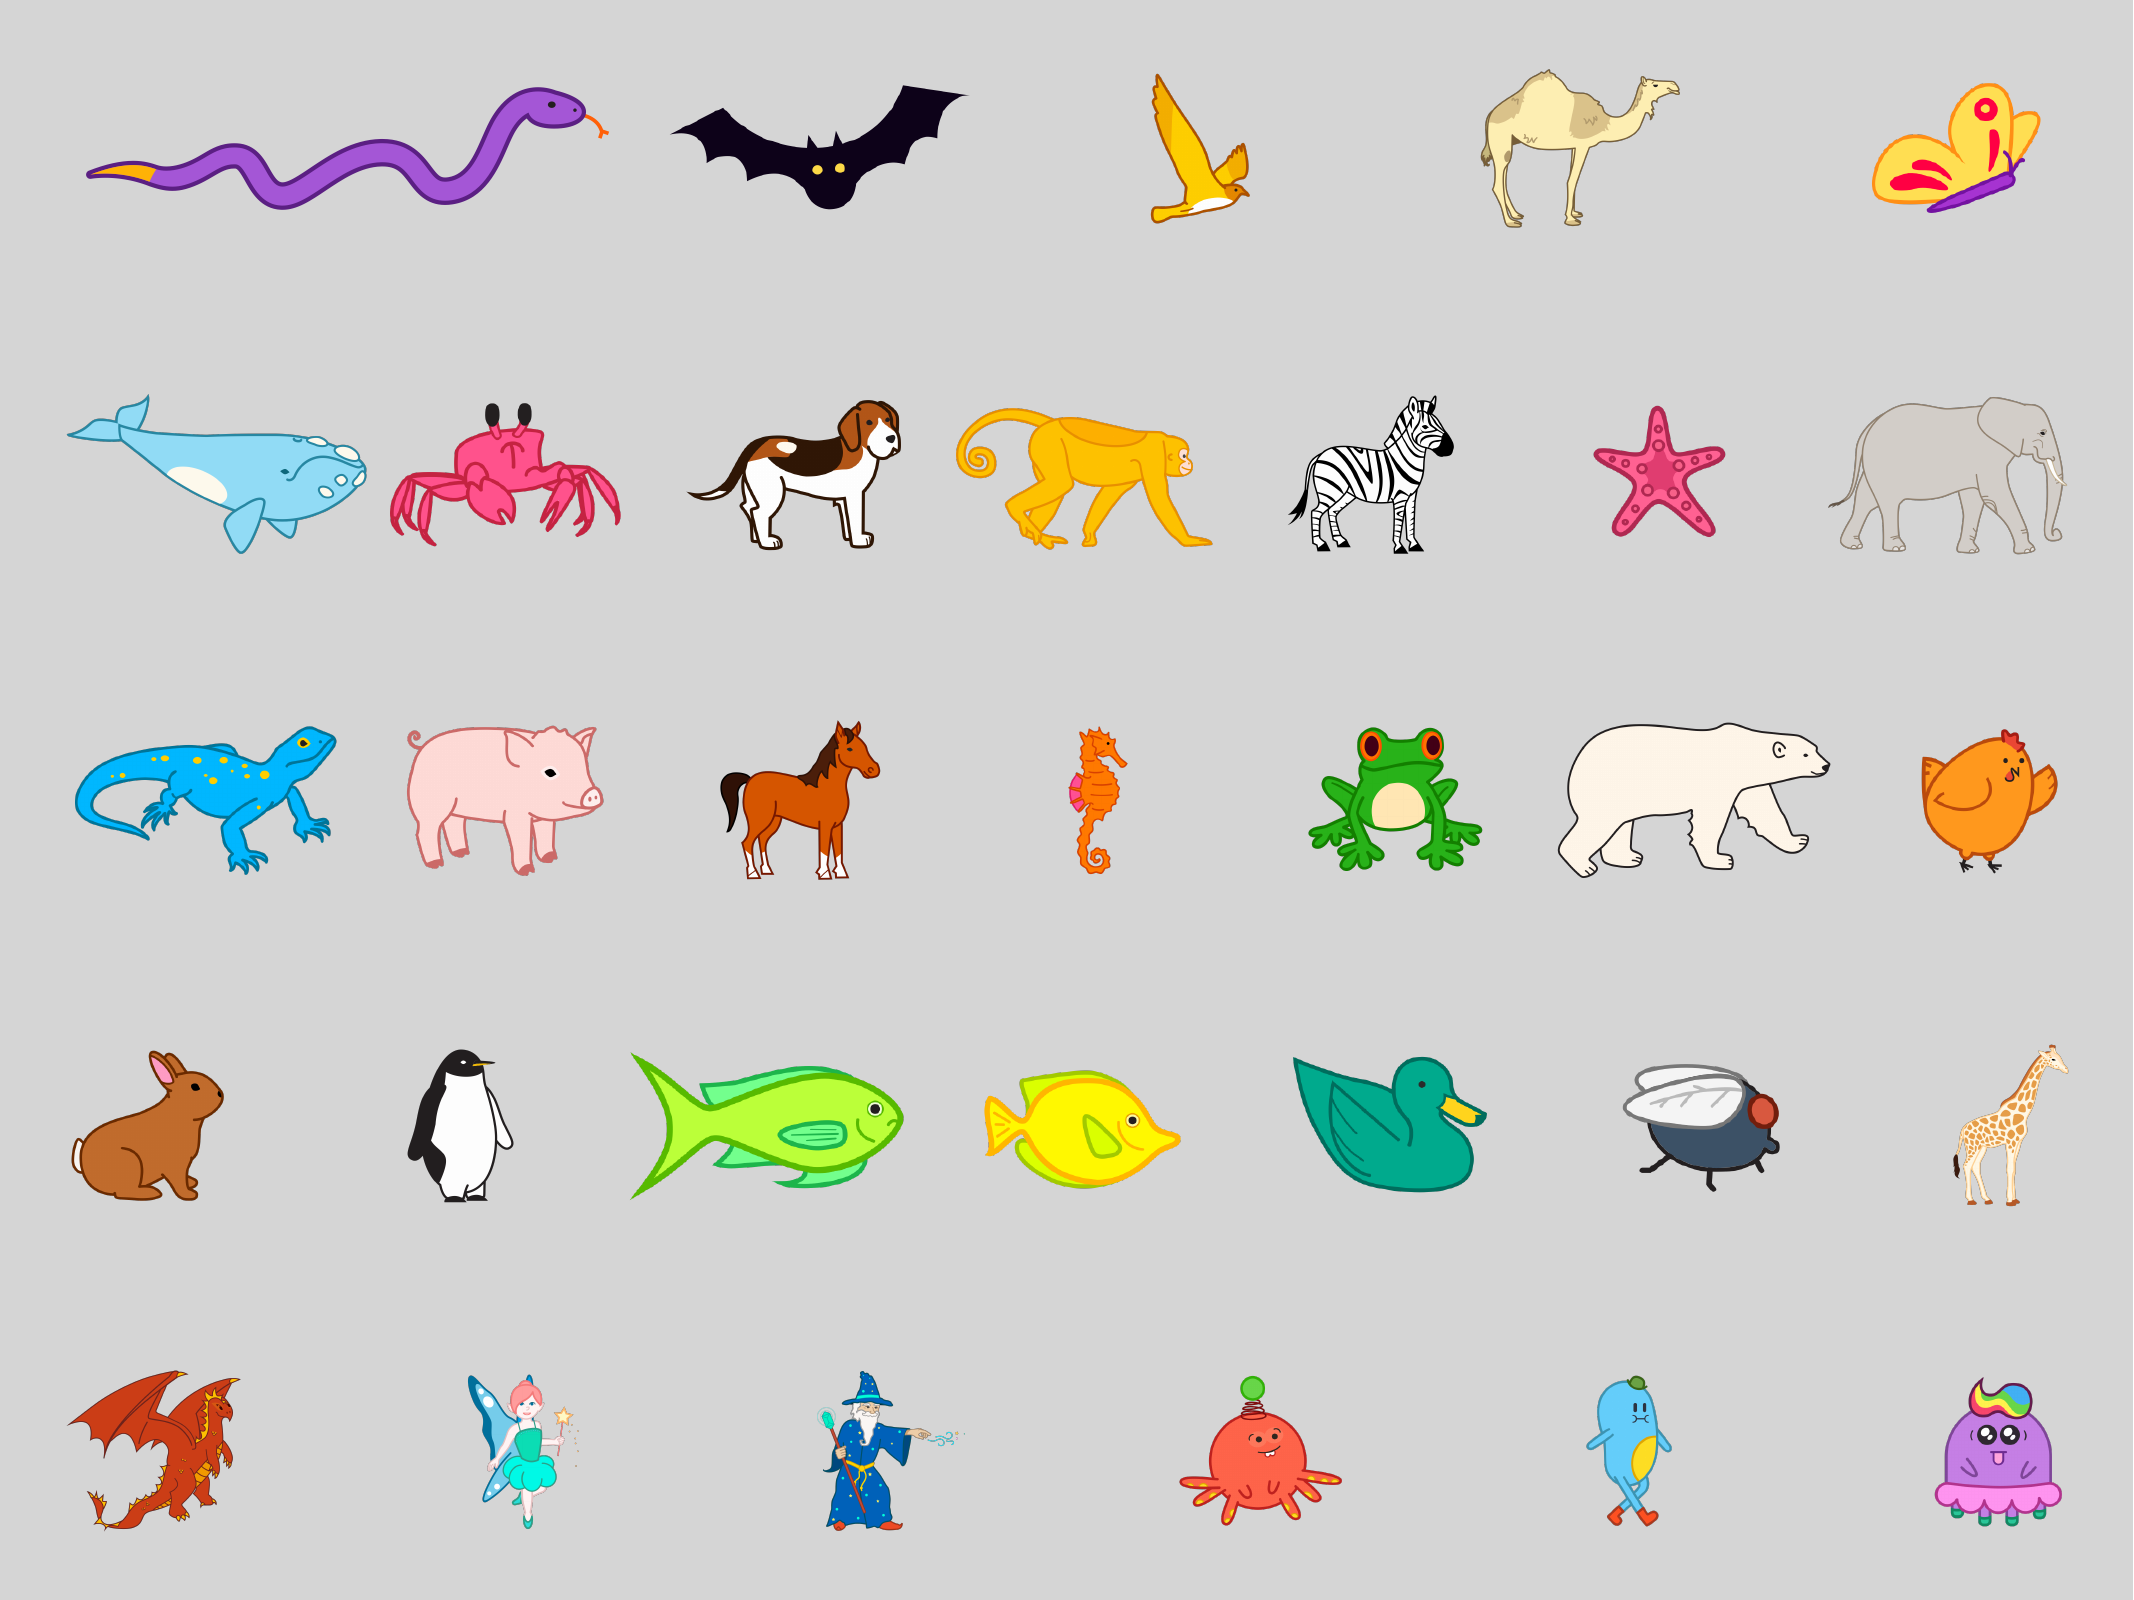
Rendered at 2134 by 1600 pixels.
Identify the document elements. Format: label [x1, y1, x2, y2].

picture [1170, 1367, 1350, 1535]
picture [63, 391, 372, 558]
picture [945, 391, 1220, 558]
picture [63, 65, 631, 233]
picture [1283, 391, 1459, 558]
picture [678, 391, 910, 558]
picture [620, 1042, 920, 1209]
picture [1824, 391, 2071, 558]
picture [1579, 1367, 1679, 1535]
picture [1925, 1367, 2071, 1535]
picture [1058, 716, 1137, 884]
picture [1476, 65, 1684, 233]
picture [1602, 1042, 1798, 1209]
picture [461, 1367, 584, 1535]
picture [813, 1367, 969, 1535]
picture [1950, 1042, 2071, 1209]
picture [1142, 65, 1258, 233]
picture [63, 1042, 237, 1209]
picture [1278, 1042, 1502, 1209]
picture [1910, 716, 2071, 884]
picture [964, 1042, 1196, 1209]
picture [394, 716, 612, 884]
picture [399, 1042, 521, 1209]
picture [1577, 391, 1742, 558]
picture [1297, 716, 1494, 884]
picture [649, 65, 991, 233]
picture [63, 716, 348, 884]
picture [63, 1367, 244, 1535]
picture [1548, 716, 1837, 884]
picture [377, 391, 634, 558]
picture [1850, 65, 2071, 233]
picture [715, 716, 885, 884]
